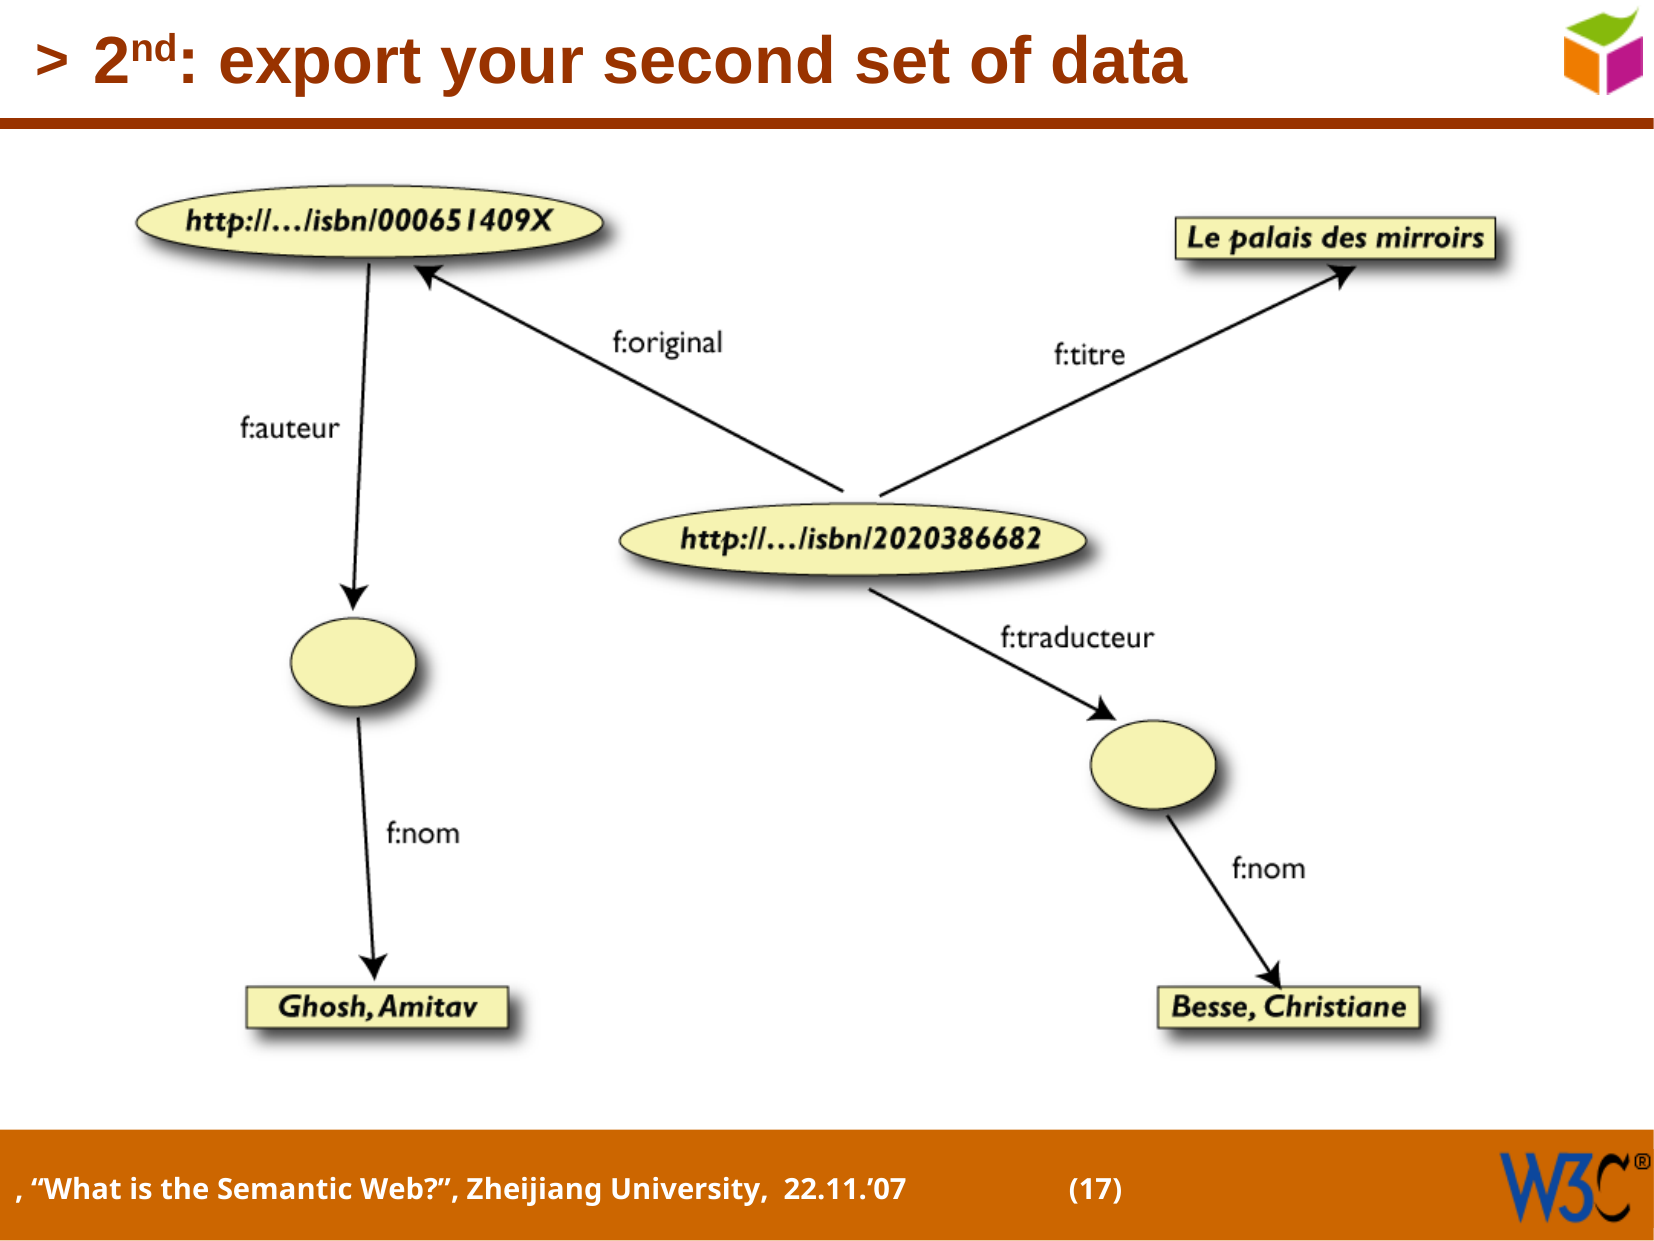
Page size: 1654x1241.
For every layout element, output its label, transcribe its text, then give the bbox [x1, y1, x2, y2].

picture [1564, 5, 1643, 95]
picture [1495, 1149, 1654, 1228]
picture [123, 172, 1530, 1065]
title 2nd: export your second set of data [93, 0, 1493, 119]
